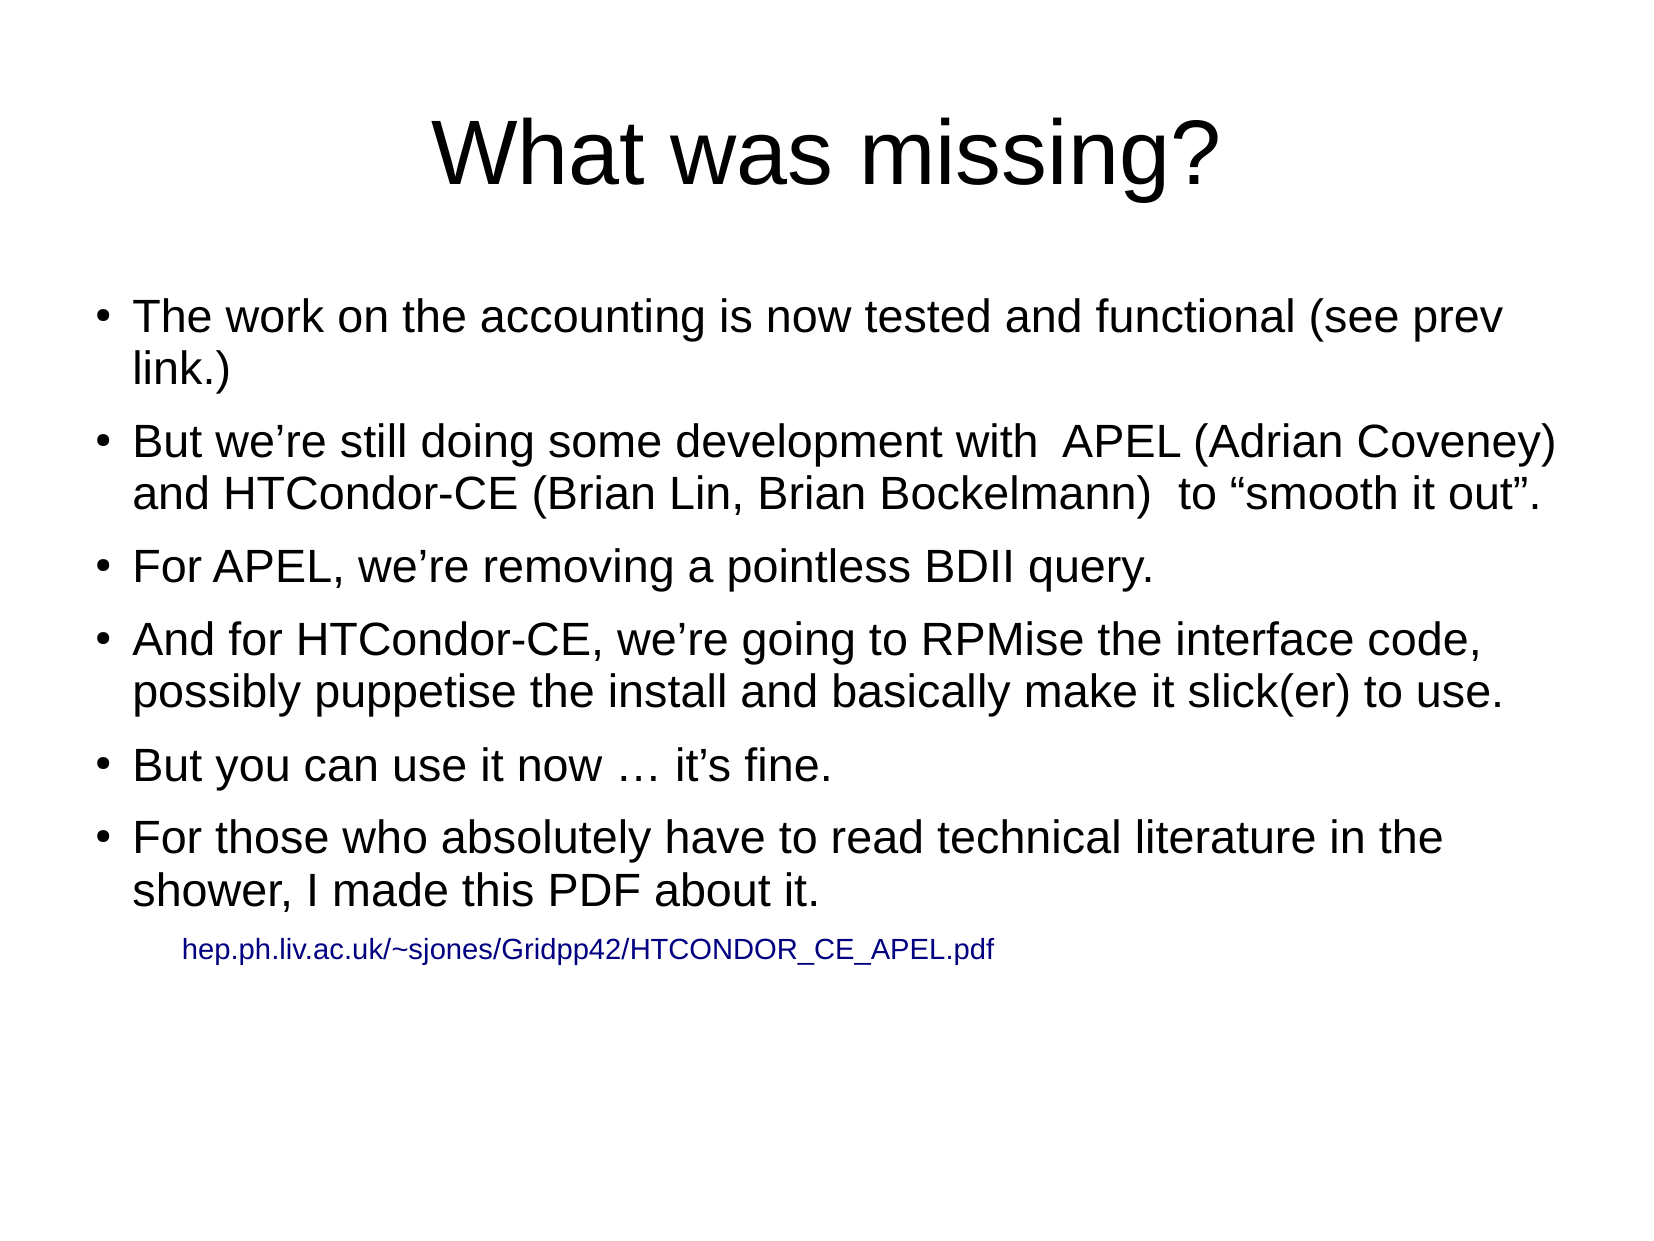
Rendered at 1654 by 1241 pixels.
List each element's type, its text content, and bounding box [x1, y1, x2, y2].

list The work on the accounting is now tested and functional (see prev link.) But we’re still doing some development with APEL (Adrian Coveney) and HTCondor-CE (Brian Lin, Brian Bockelmann) to “smooth it out”. For APEL, we’re removing a pointless BDII query. And for HTCondor-CE, we’re going to RPMise the interface code, possibly puppetise the install and basically make it slick(er) to use. But you can use it now … it’s fine. For those who absolutely have to read technical literature in the shower, I made this PDF about it. hep.ph.liv.ac.uk/~sjones/Gridpp42/HTCONDOR_CE_APEL.pdf [82, 290, 1571, 1010]
title What was missing? [82, 49, 1571, 257]
